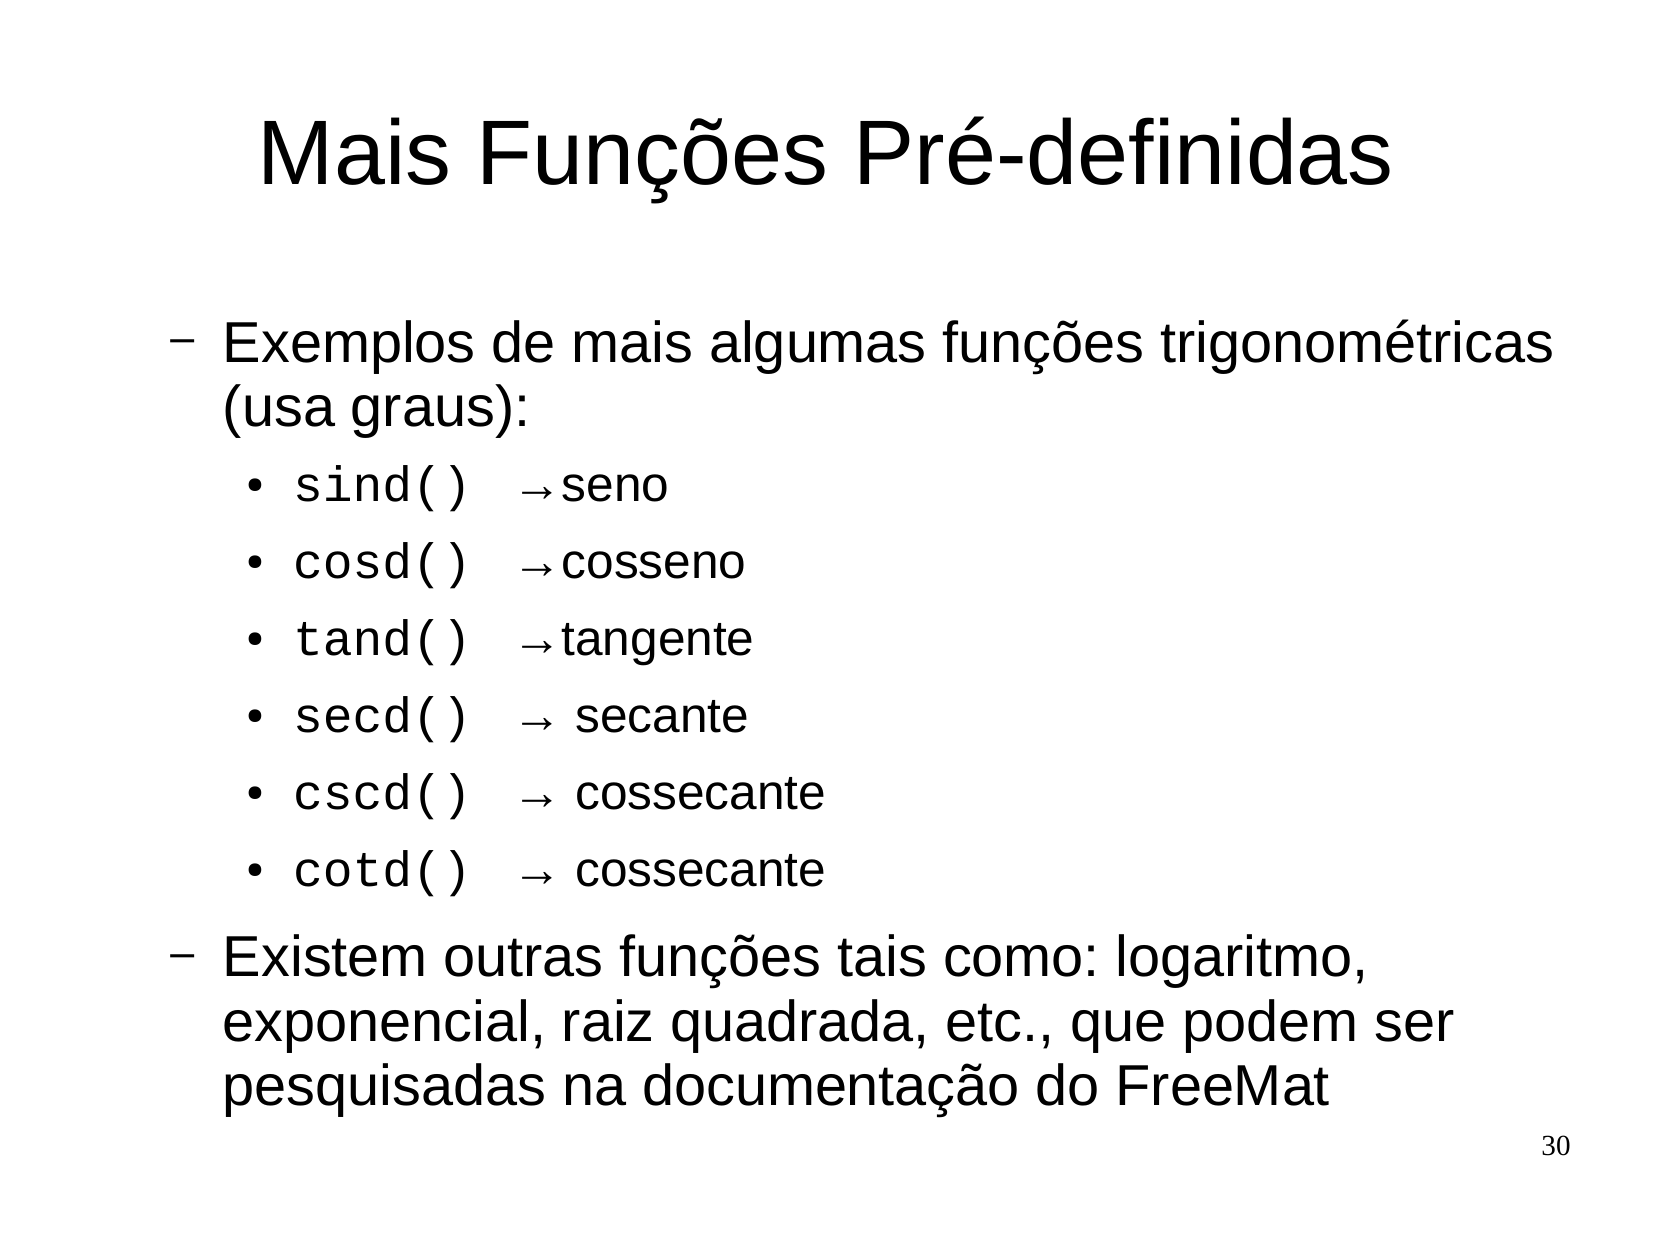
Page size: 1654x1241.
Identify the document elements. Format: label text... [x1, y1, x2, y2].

title Mais Funções Pré-definidas [82, 49, 1571, 212]
list Exemplos de mais algumas funções trigonométricas (usa graus): sind() →seno cosd() →cosseno tand() →tangente secd() → secante cscd() → cossecante cotd() → cossecante Existem outras funções tais como: logaritmo, exponencial, raiz quadrada, etc., que podem ser pesquisadas na documentação do FreeMat [82, 212, 1571, 1123]
